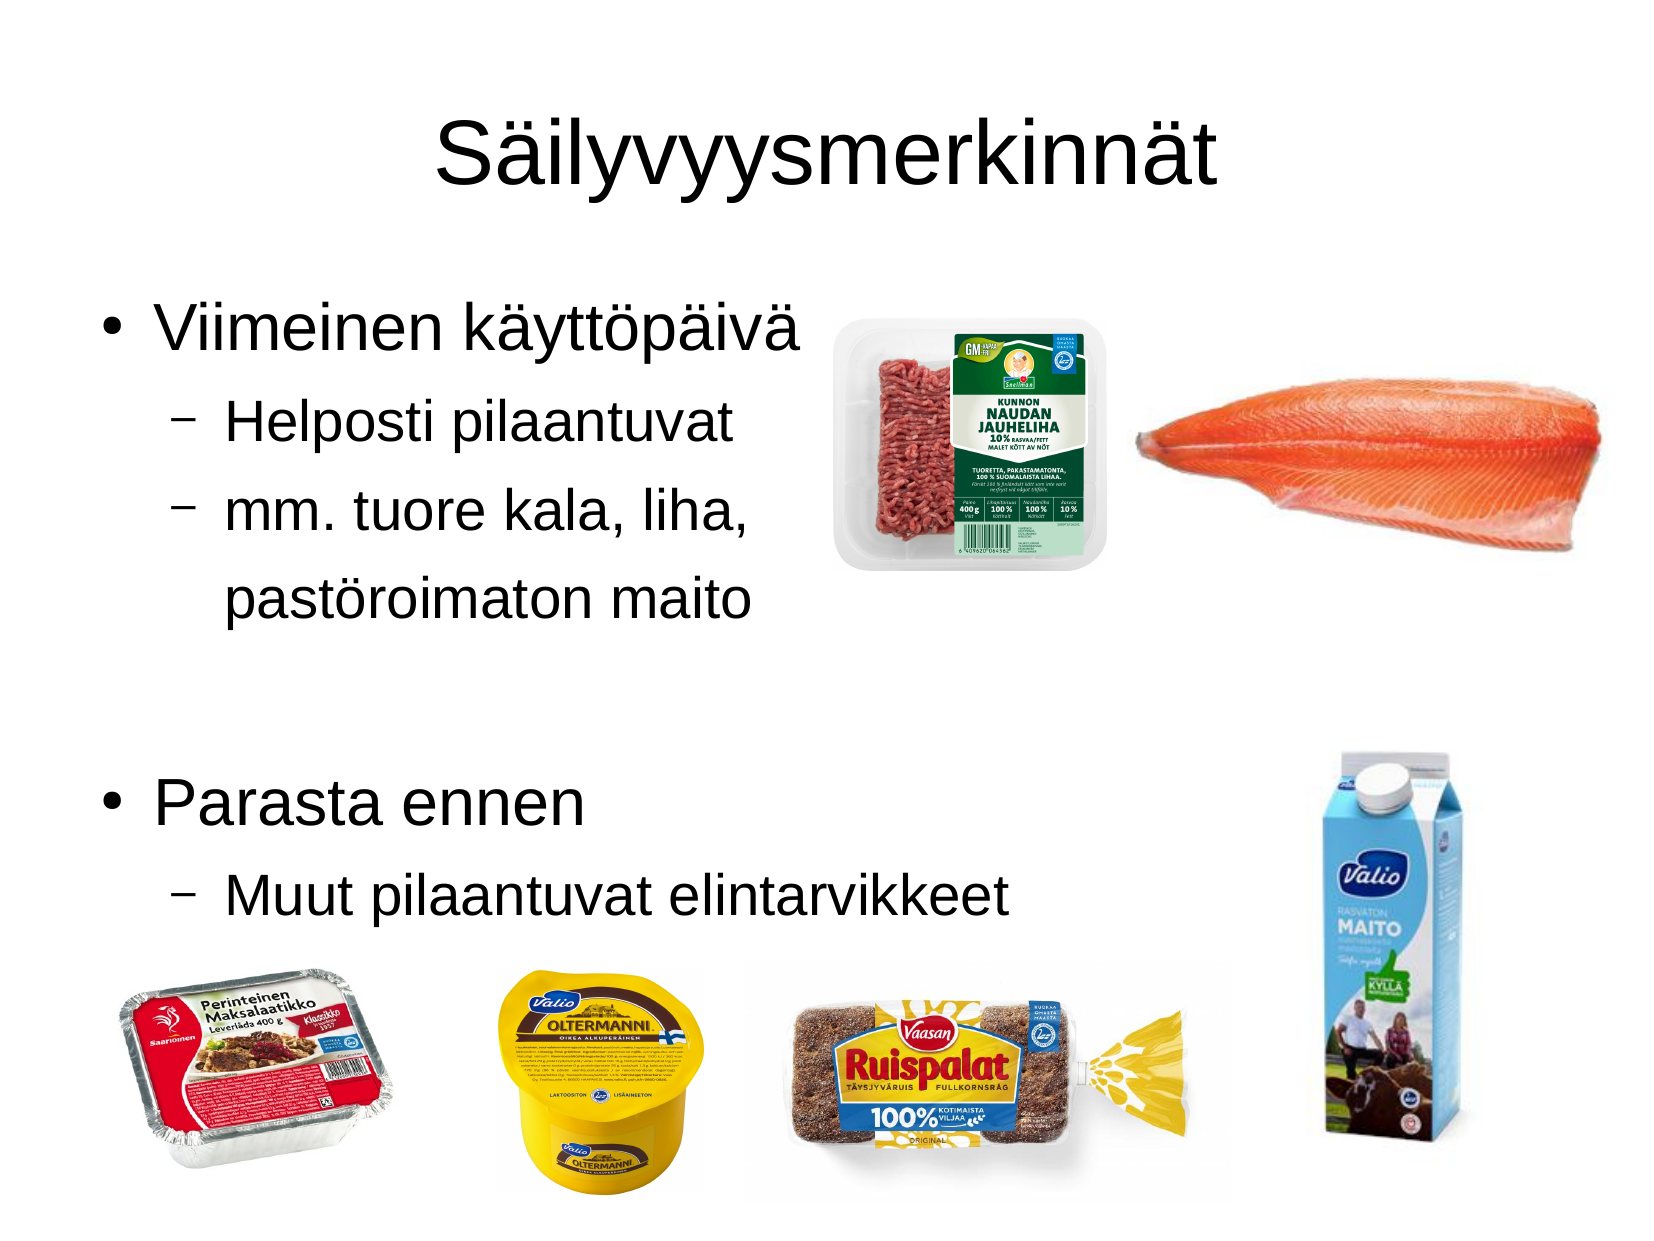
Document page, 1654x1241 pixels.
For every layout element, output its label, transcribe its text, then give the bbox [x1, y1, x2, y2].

picture [1275, 712, 1509, 1182]
picture [833, 318, 1107, 571]
picture [744, 961, 1231, 1205]
picture [496, 968, 706, 1197]
list Viimeinen käyttöpäivä Helposti pilaantuvat mm. tuore kala, liha, pastöroimaton maito Parasta ennen Muut pilaantuvat elintarvikkeet [82, 290, 1571, 1010]
picture [94, 955, 414, 1182]
title Säilyvyysmerkinnät [82, 49, 1571, 257]
picture [1126, 342, 1619, 564]
